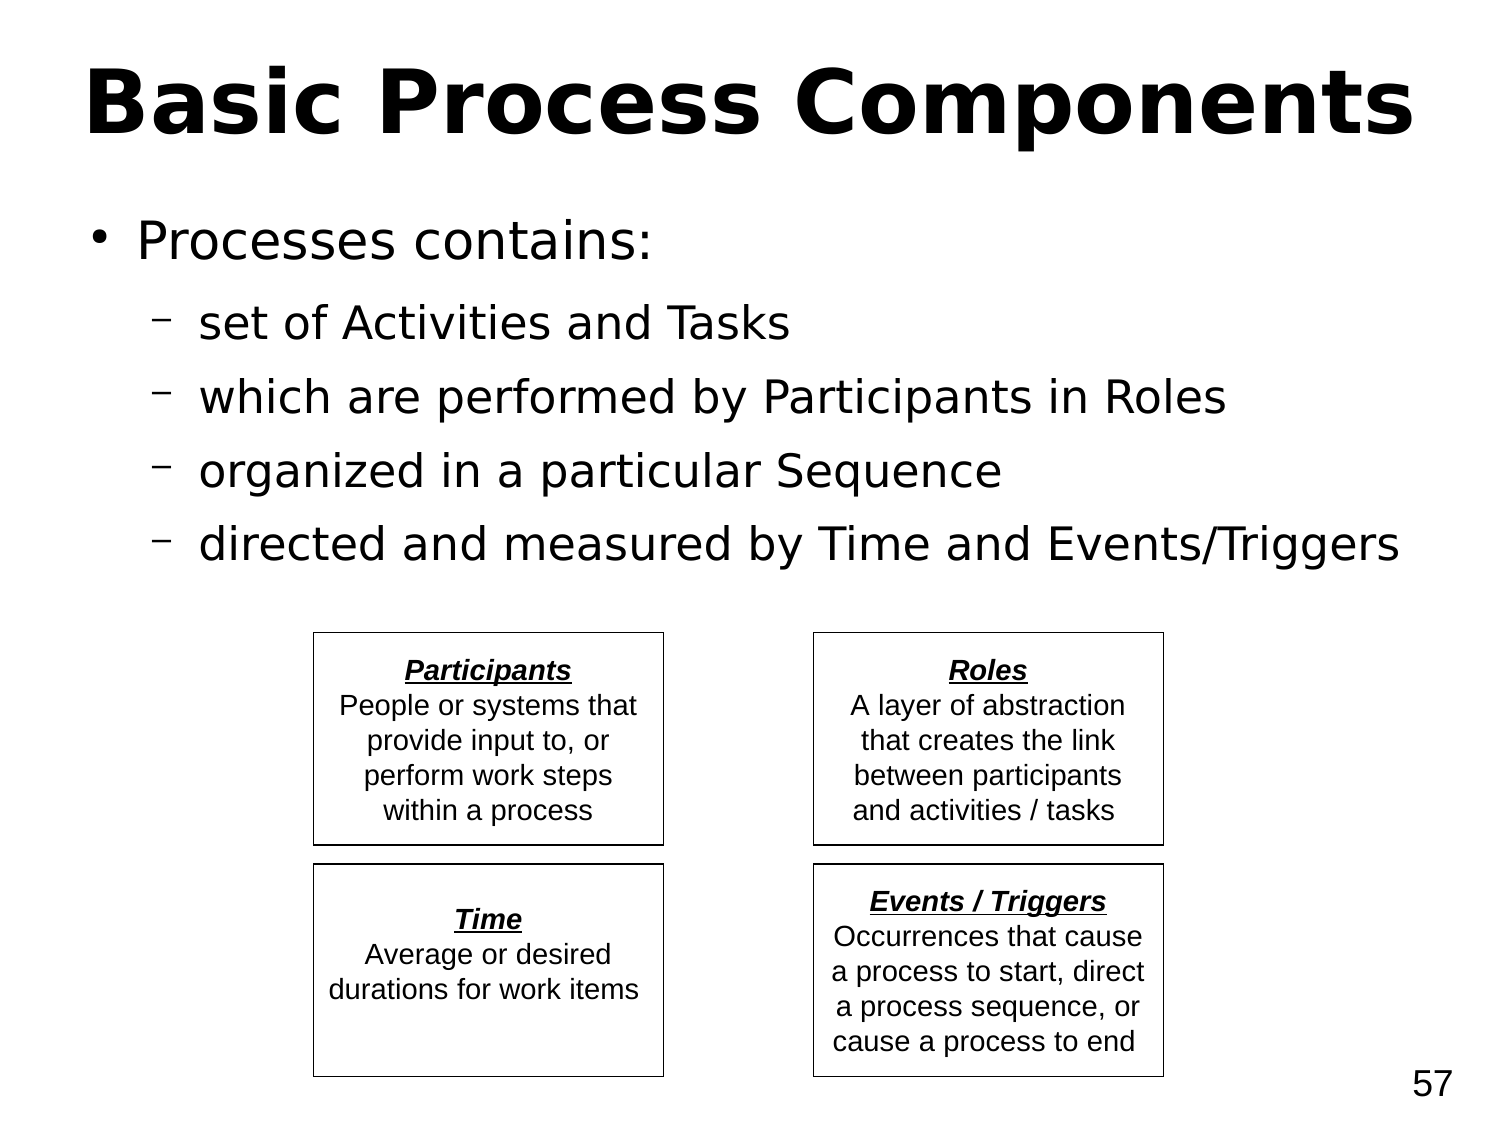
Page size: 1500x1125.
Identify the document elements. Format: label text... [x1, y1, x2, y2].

text_box Events / Triggers Occurrences that cause a process to start, direct a process sequence, or cause a process to end [813, 863, 1164, 1077]
text_box Participants People or systems that provide input to, or perform work steps within a process [313, 632, 664, 846]
list Processes contains: set of Activities and Tasks which are performed by Participants in Roles organized in a particular Sequence directed and measured by Time and Events/Triggers [75, 206, 1425, 591]
title Basic Process Components [75, 44, 1425, 177]
text_box Roles A layer of abstraction that creates the link between participants and activities / tasks [813, 632, 1164, 846]
text_box Time Average or desired durations for work items [313, 863, 664, 1077]
